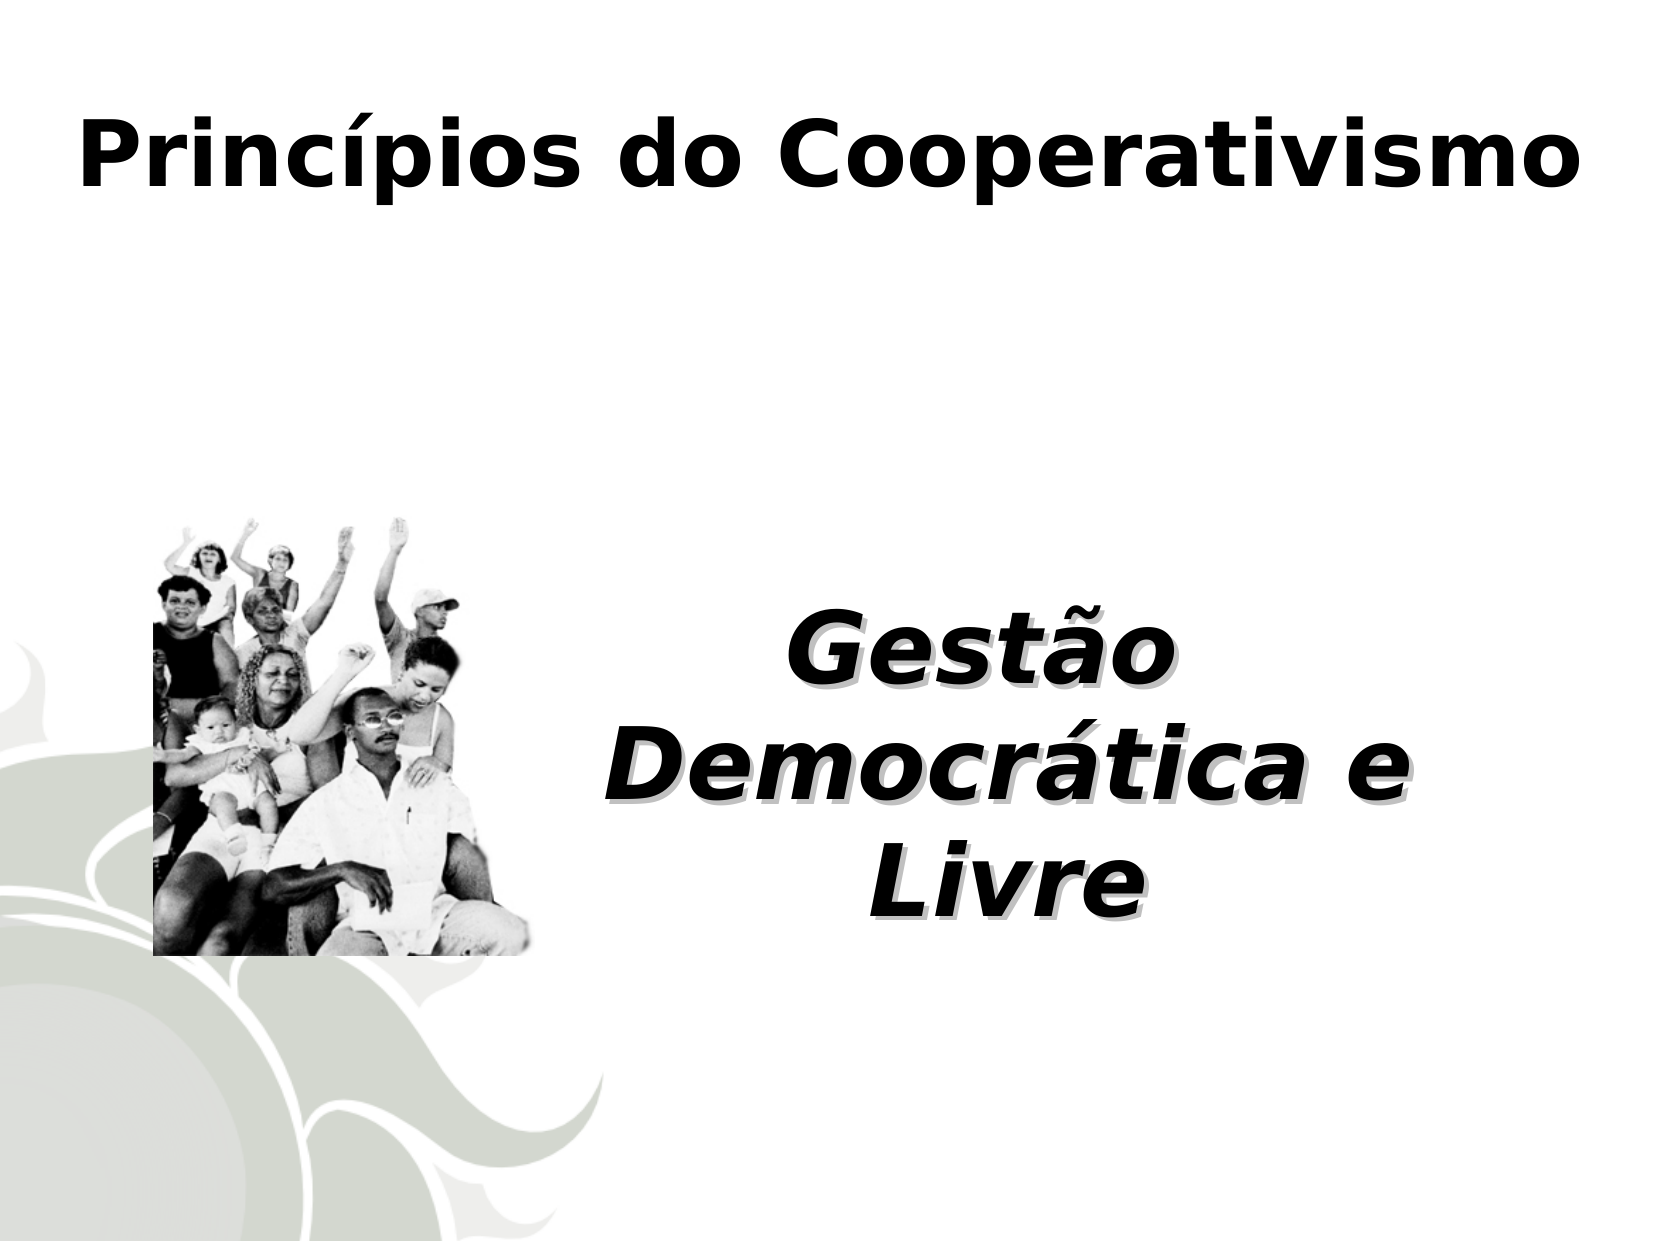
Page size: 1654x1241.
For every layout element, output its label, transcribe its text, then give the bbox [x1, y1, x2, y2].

picture [0, 472, 644, 1241]
list Gestão Democrática e Livre [472, 590, 1475, 940]
title Princípios do Cooperativismo [59, 51, 1602, 259]
